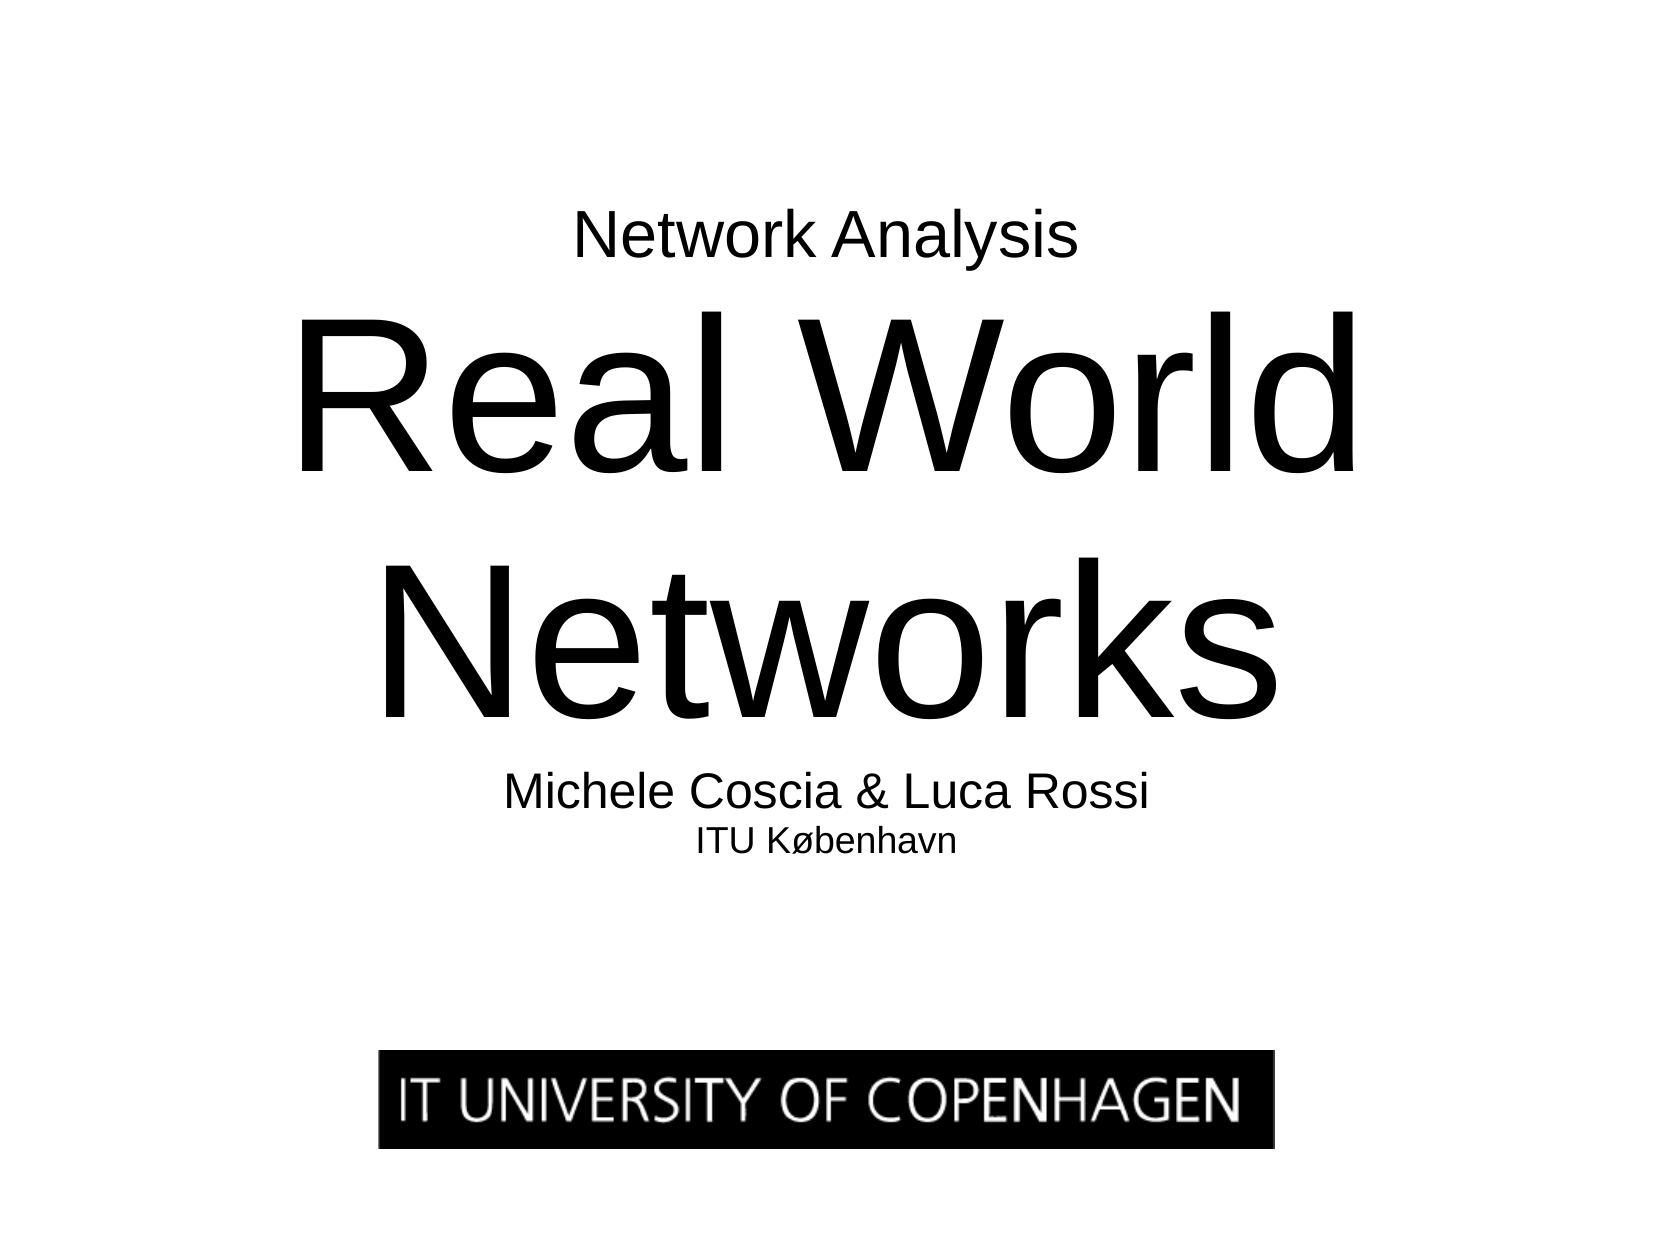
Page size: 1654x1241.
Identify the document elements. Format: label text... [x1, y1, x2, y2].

picture [378, 1050, 1275, 1149]
subtitle Network Analysis Real World Networks Michele Coscia & Luca Rossi ITU København [82, 49, 1571, 1010]
